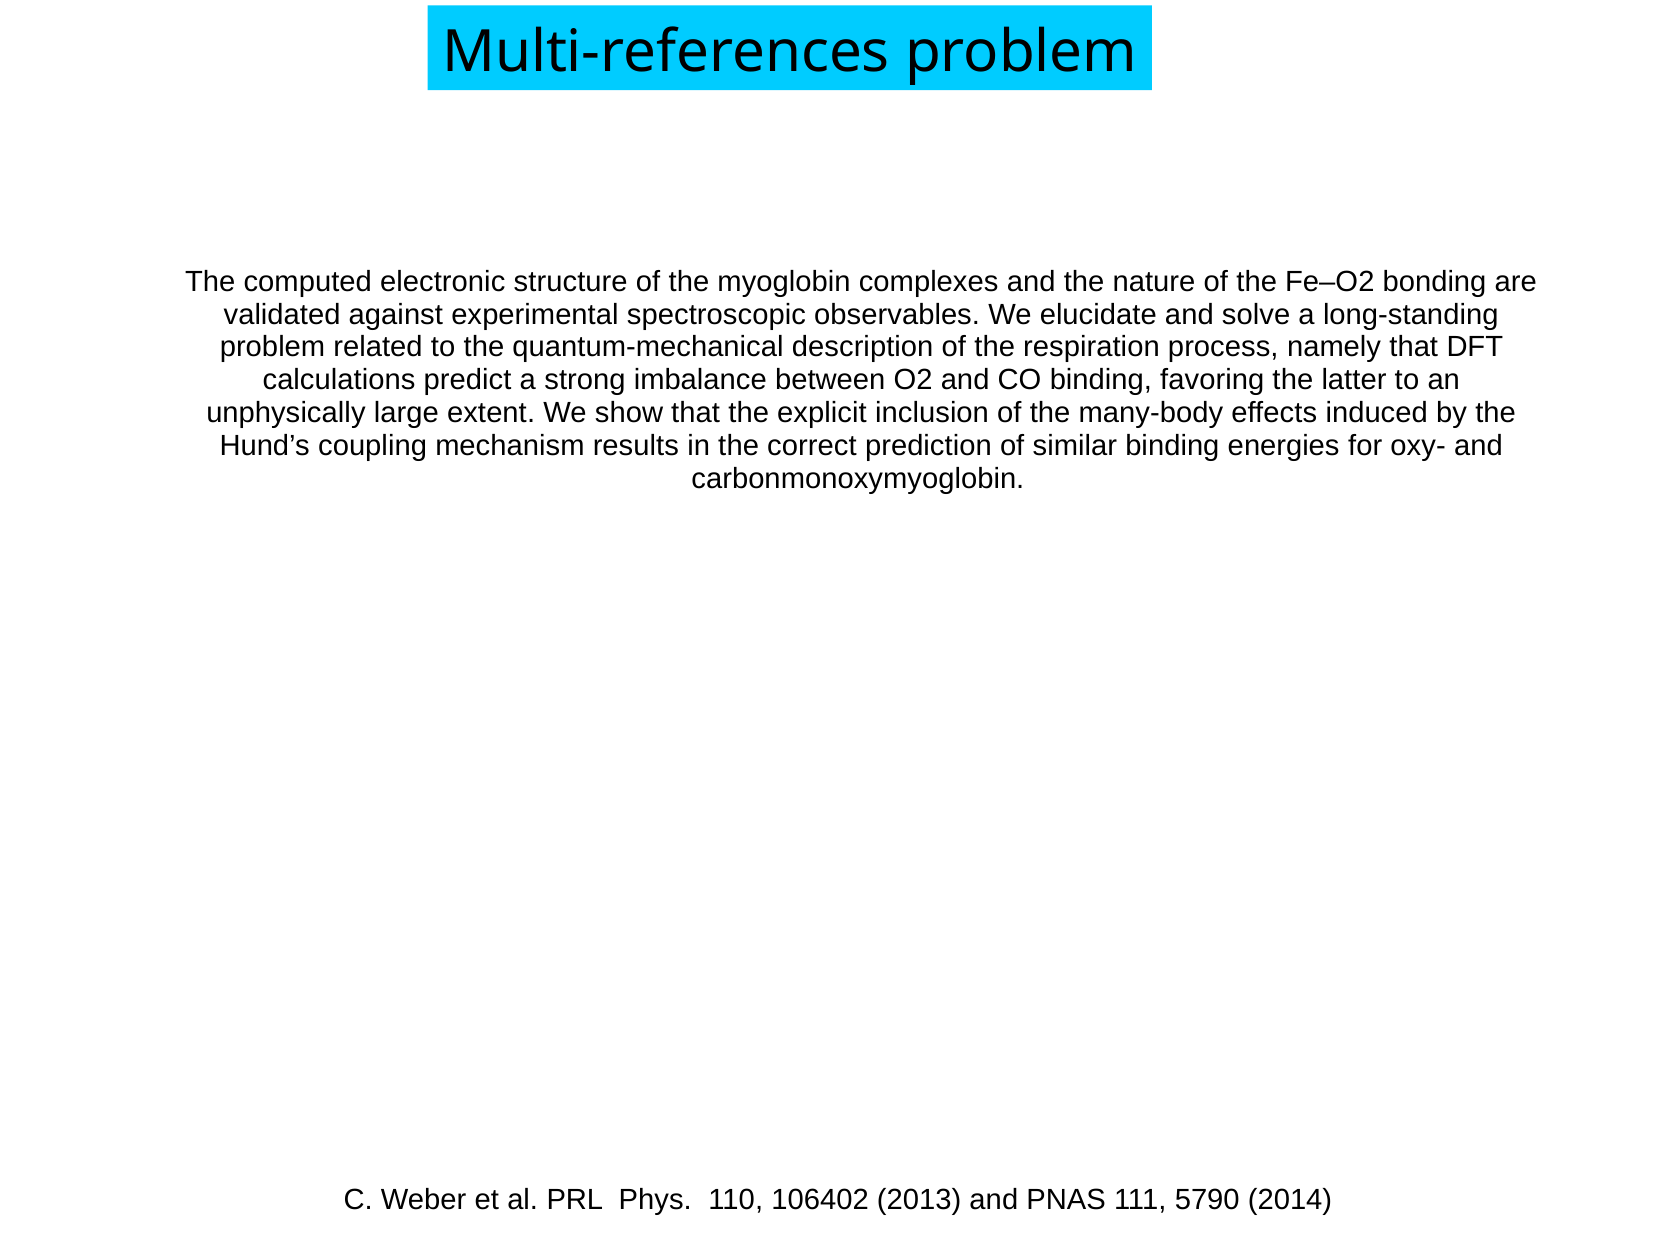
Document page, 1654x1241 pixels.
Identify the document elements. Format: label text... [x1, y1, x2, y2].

text_box C. Weber et al. PRL Phys. 110, 106402 (2013) and PNAS 111, 5790 (2014) [259, 1175, 1418, 1224]
text_box Multi-references problem [427, 5, 1152, 91]
text_box The computed electronic structure of the myoglobin complexes and the nature of the Fe–O2 bonding are validated against experimental spectroscopic observables. We elucidate and solve a long-standing problem related to the quantum-mechanical description of the respiration process, namely that DFT calculations predict a strong imbalance between O2 and CO binding, favoring the latter to an unphysically large extent. We show that the explicit inclusion of the many-body effects induced by the Hund’s coupling mechanism results in the correct prediction of similar binding energies for oxy- and carbonmonoxymyoglobin. [165, 257, 1560, 502]
